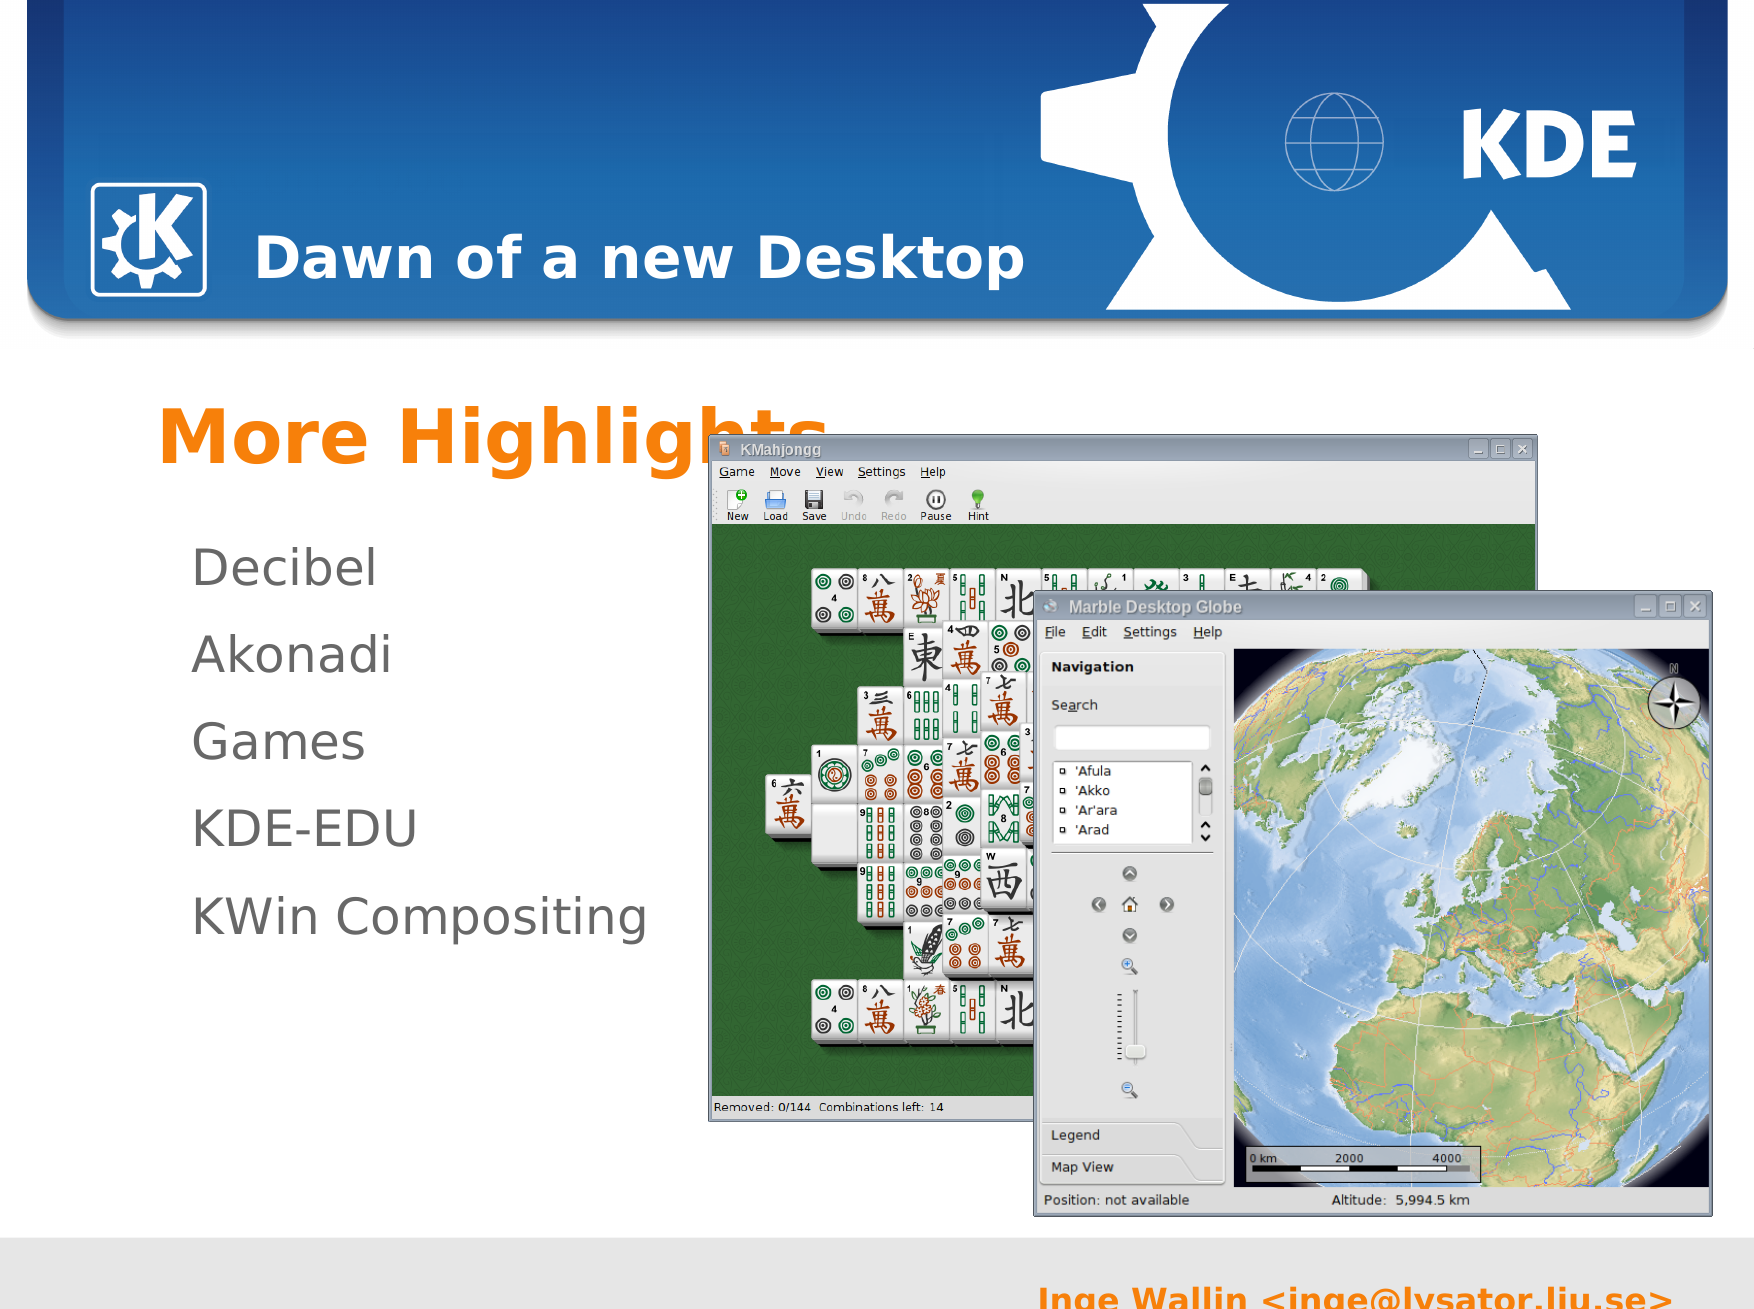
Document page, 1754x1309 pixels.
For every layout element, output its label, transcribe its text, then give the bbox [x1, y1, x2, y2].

picture [708, 434, 1713, 1217]
text_box More Highlights [111, 342, 1684, 445]
text_box Decibel Akonadi Games KDE-EDU KWin Compositing [177, 501, 708, 925]
text_box Dawn of a new Desktop [208, 183, 1063, 296]
picture [0, 0, 1754, 349]
